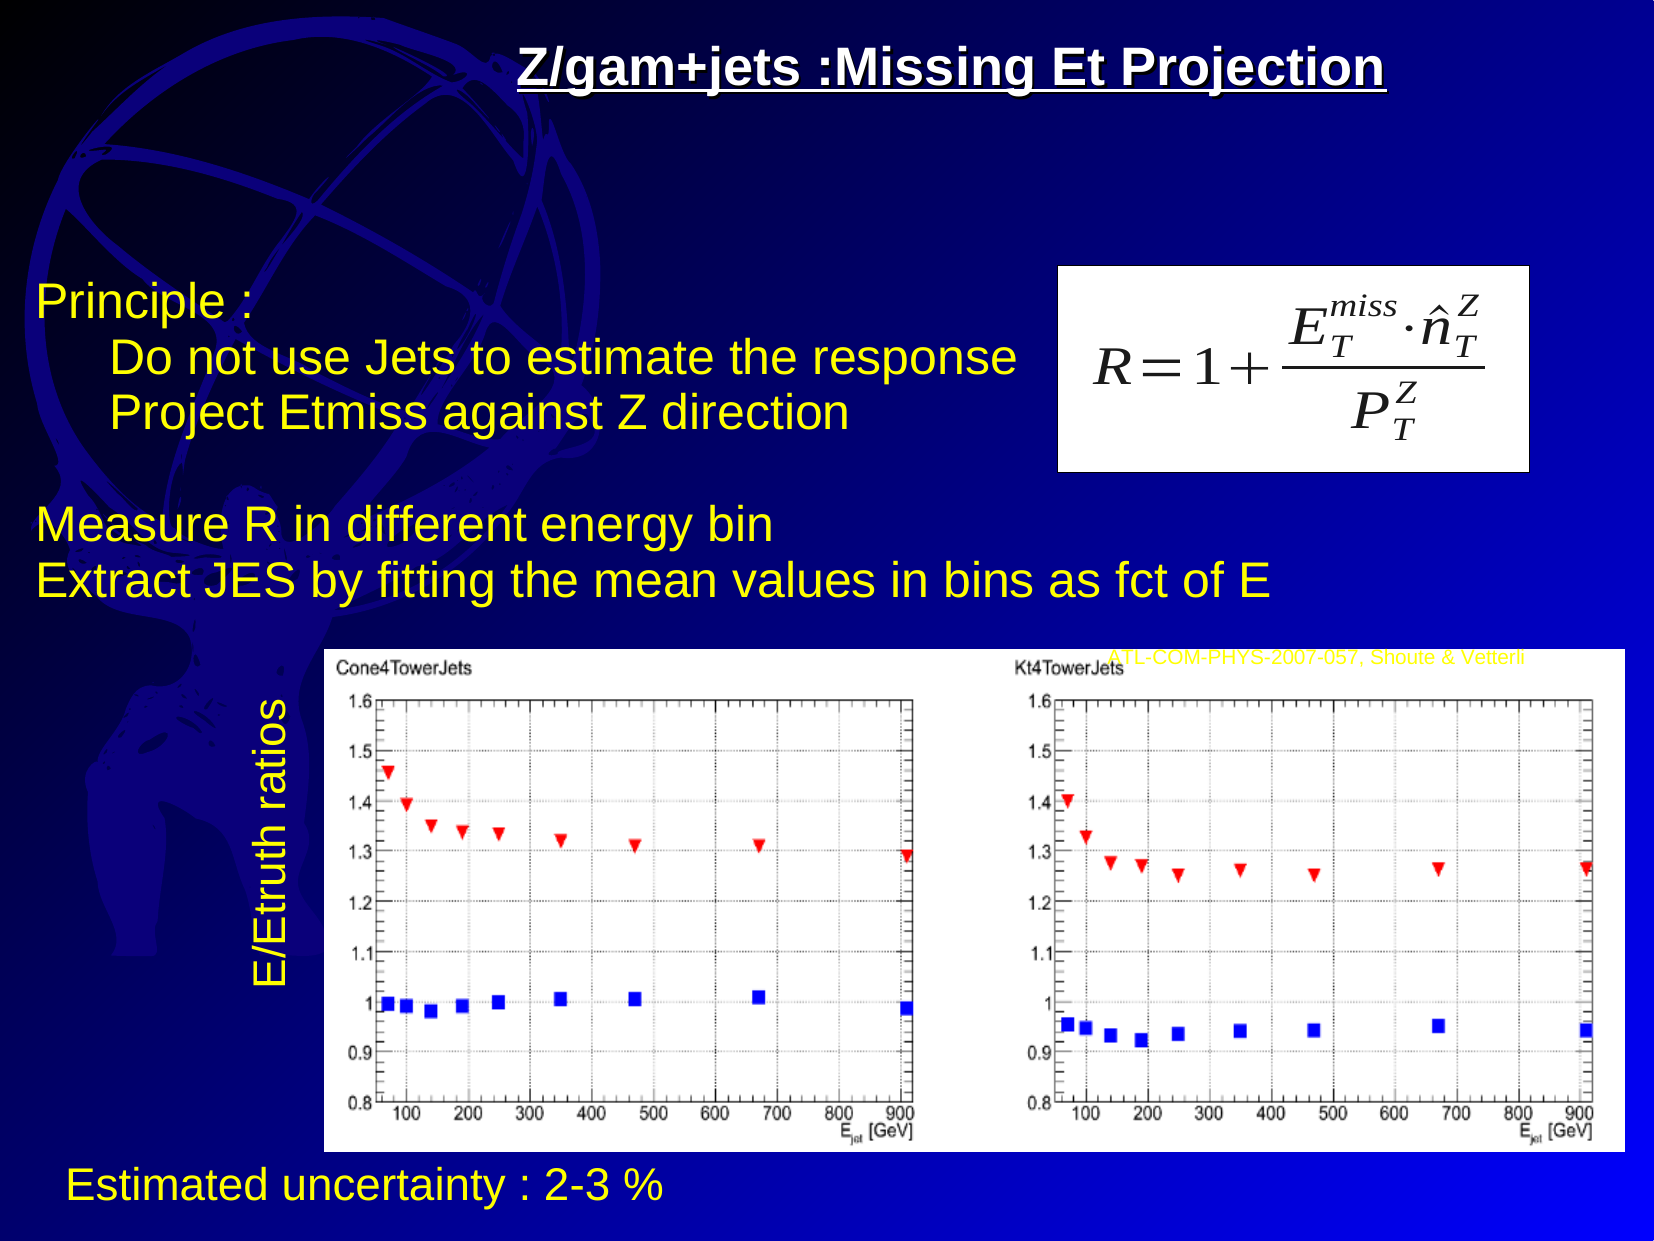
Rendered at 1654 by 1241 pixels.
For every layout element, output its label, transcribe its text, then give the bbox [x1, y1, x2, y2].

picture [324, 649, 1625, 1152]
text_box Estimated uncertainty : 2-3 % [50, 1151, 680, 1224]
text_box [1057, 265, 1530, 473]
text_box E/Etruth ratios [236, 683, 309, 1004]
text_box Principle : Do not use Jets to estimate the response Project Etmiss against Z direction Measure R in different energy bin Extract JES by fitting the mean values in bins as fct of E [20, 265, 1288, 653]
text_box Z/gam+jets :Missing Et Projection [501, 29, 1402, 115]
text_box ATL-COM-PHYS-2007-057, Shoute & Vetterli [1092, 638, 1639, 680]
chart [1074, 289, 1503, 449]
